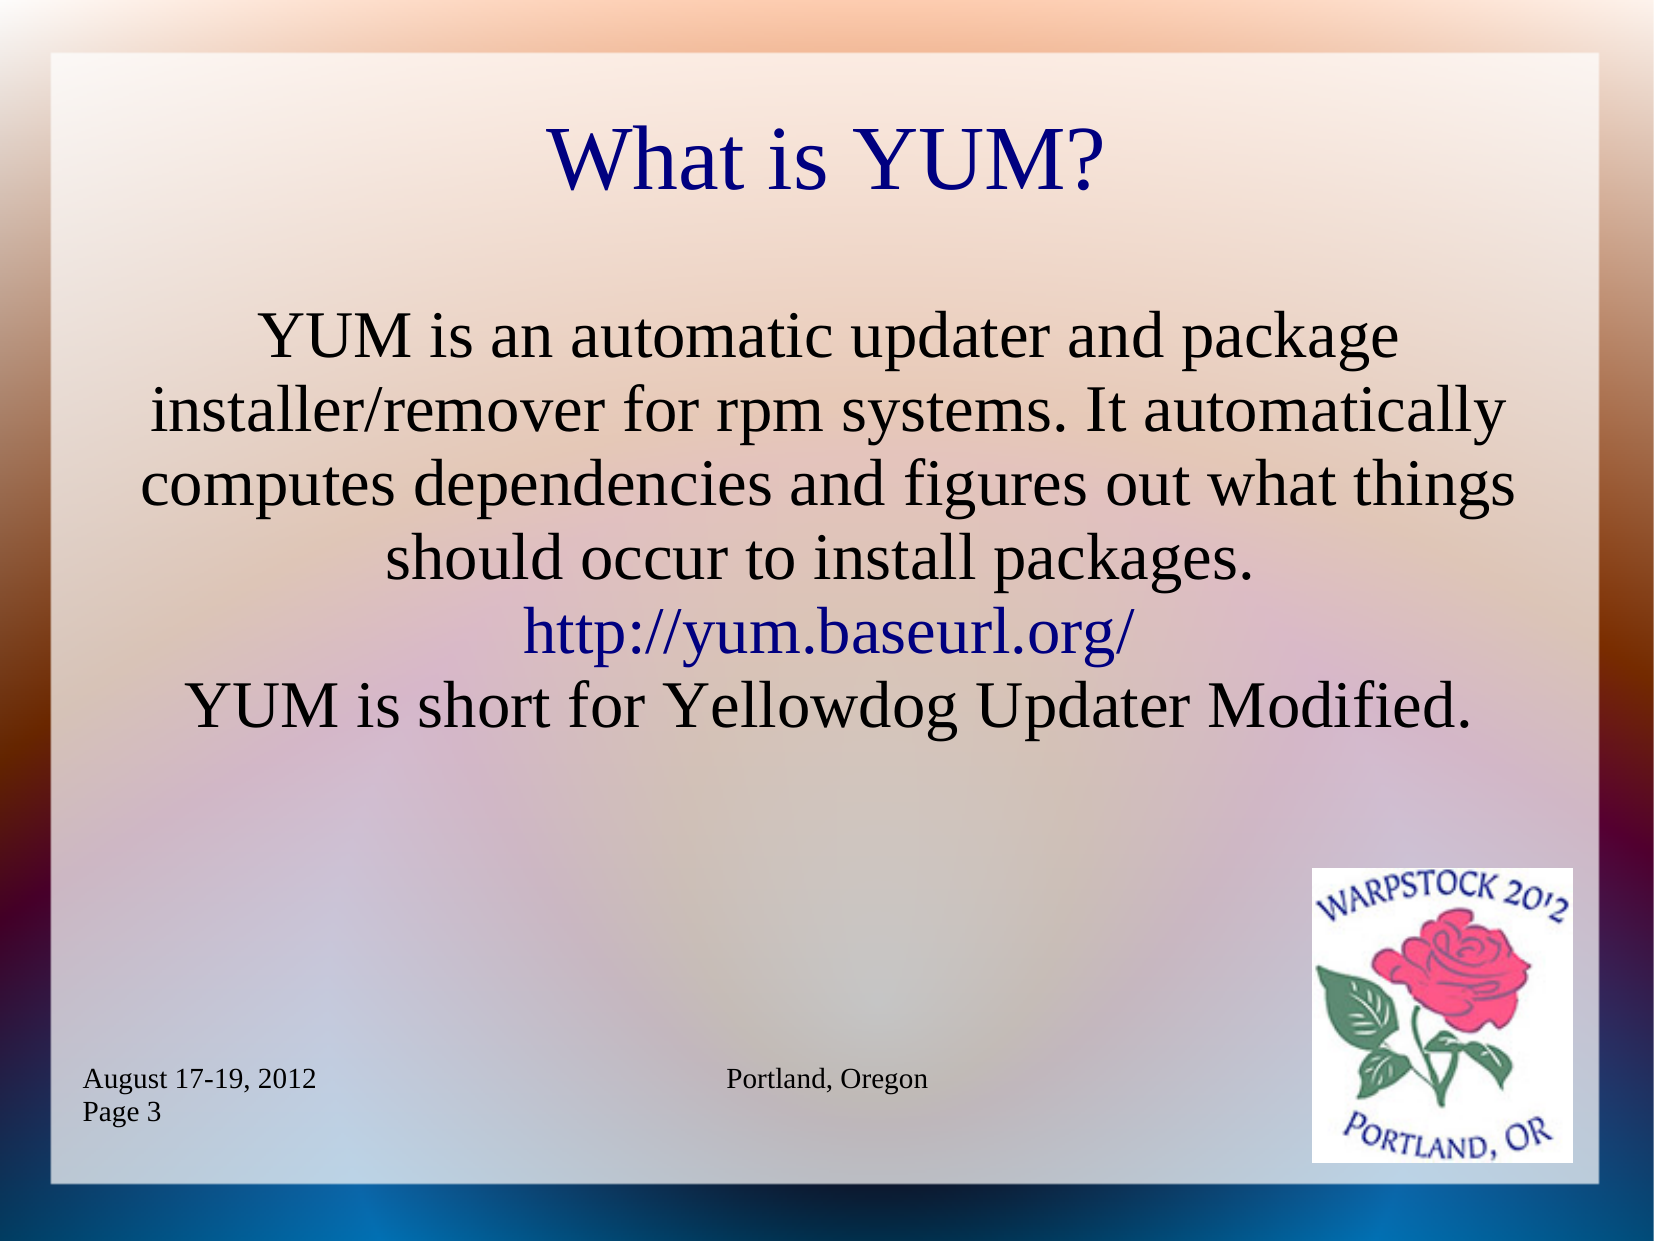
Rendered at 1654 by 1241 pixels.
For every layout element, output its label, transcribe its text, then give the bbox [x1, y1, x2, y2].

title What is YUM? [82, 62, 1571, 256]
picture [0, 0, 1654, 1241]
subtitle YUM is an automatic updater and package installer/remover for rpm systems. It automatically computes dependencies and figures out what things should occur to install packages. http://yum.baseurl.org/ YUM is short for Yellowdog Updater Modified. [82, 297, 1571, 1043]
